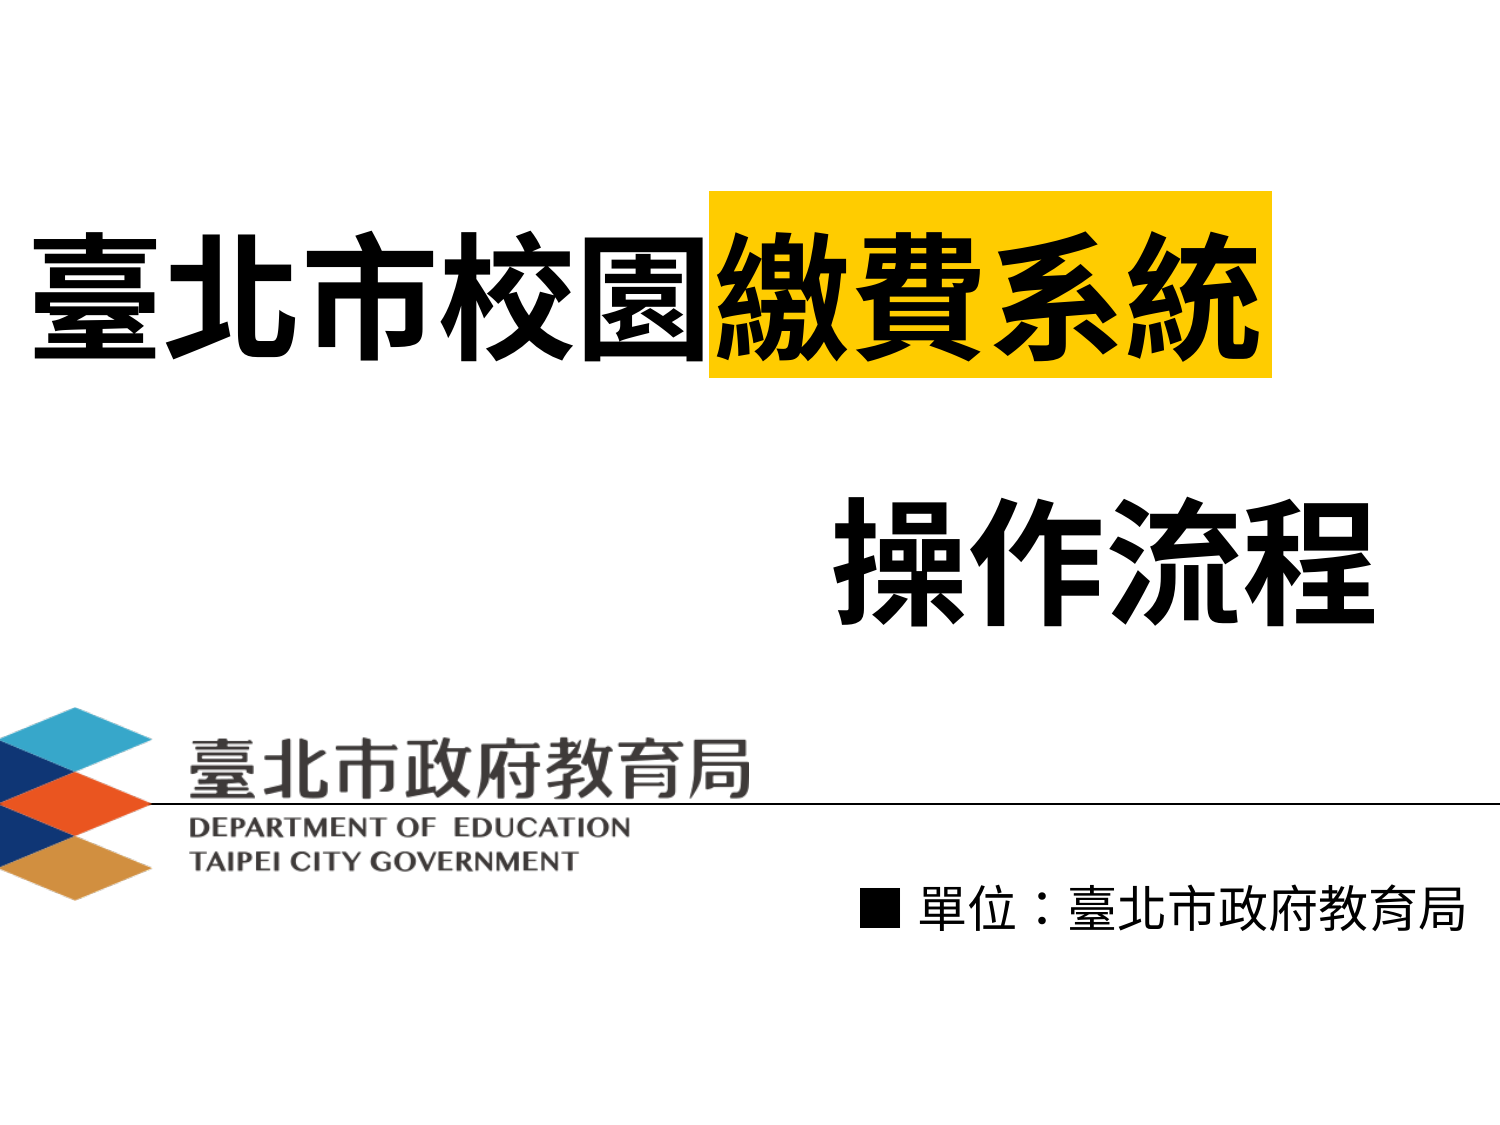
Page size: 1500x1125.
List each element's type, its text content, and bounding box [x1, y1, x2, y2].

title 臺北市校園繳費系統 [10, 93, 1382, 393]
text_box ■單位：臺北市政府教育局 [840, 869, 1490, 1124]
text_box 操作流程 [815, 358, 1500, 657]
